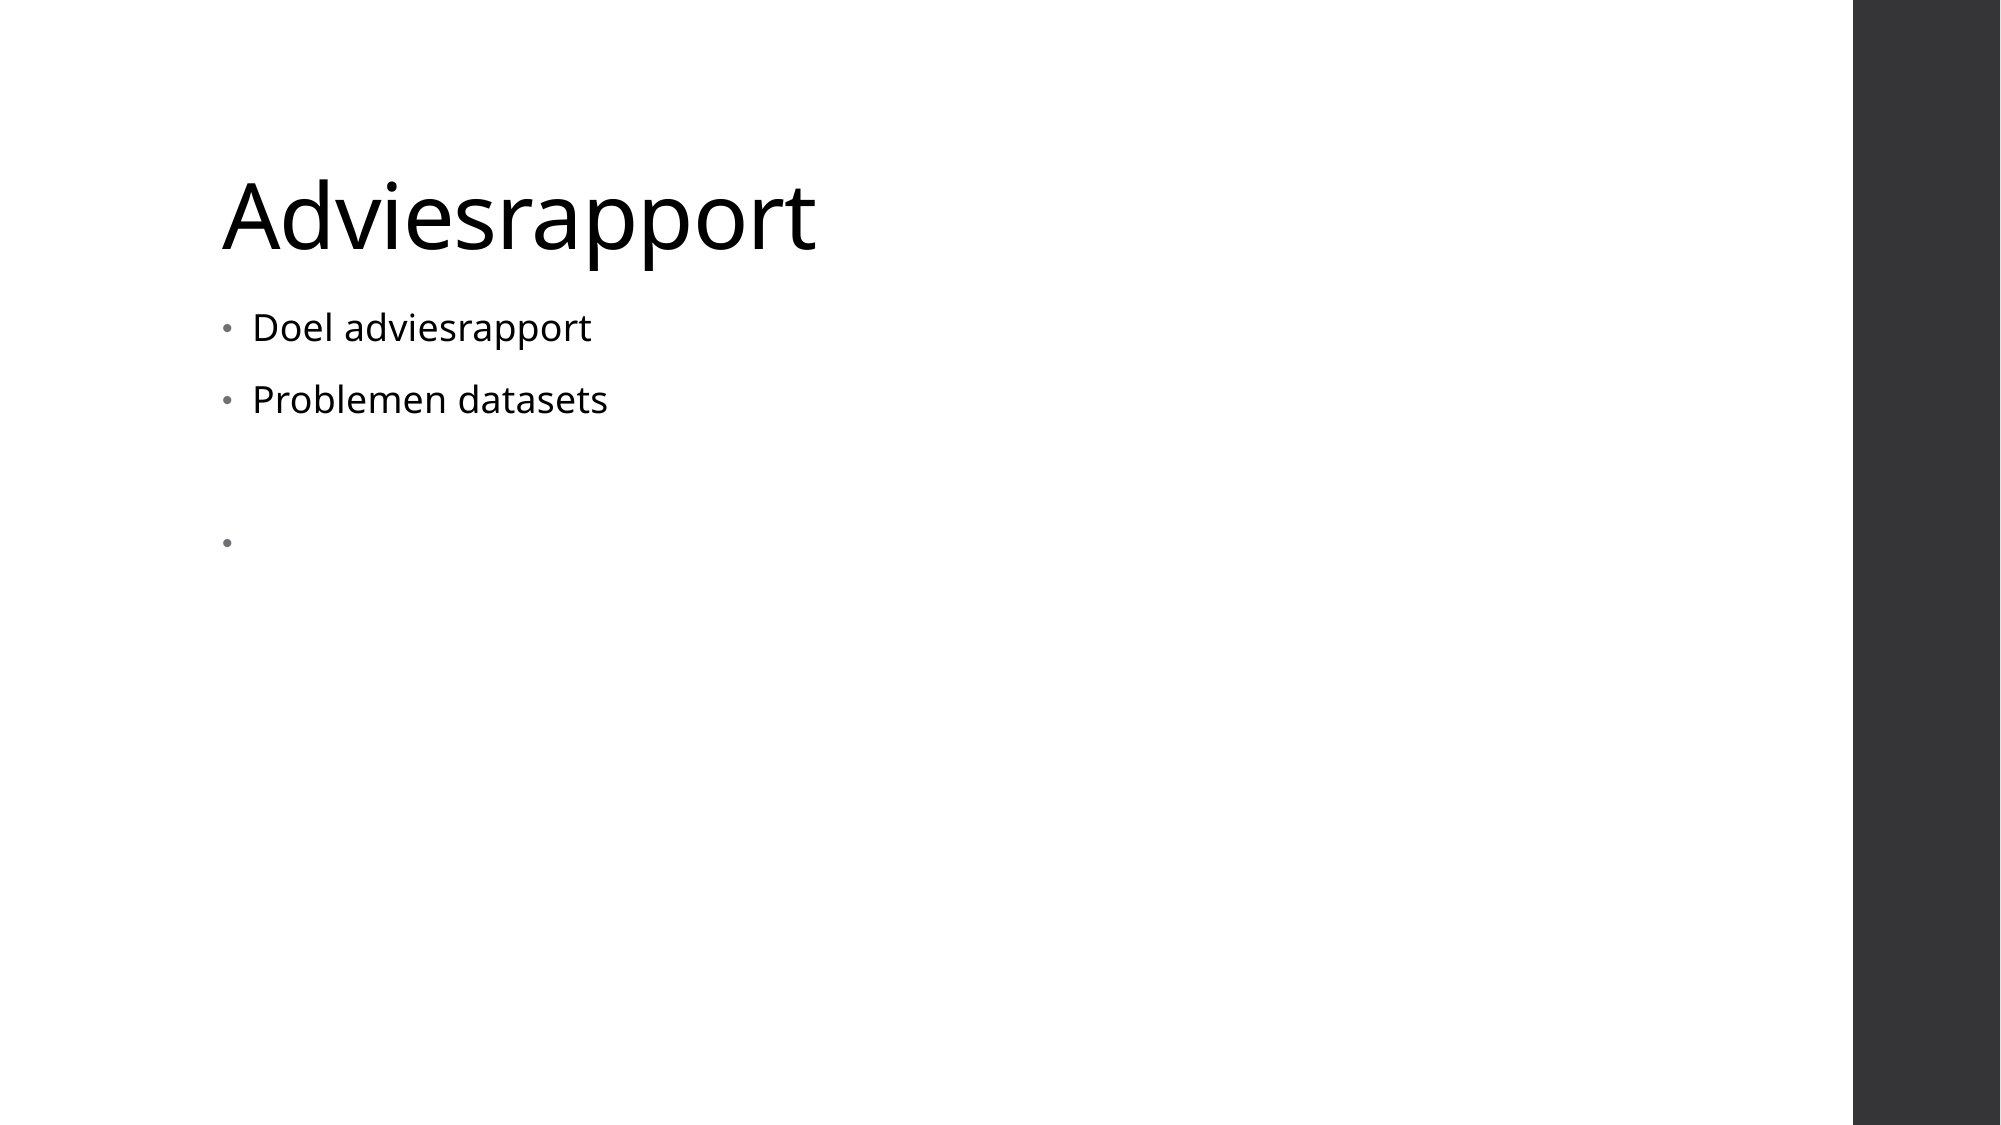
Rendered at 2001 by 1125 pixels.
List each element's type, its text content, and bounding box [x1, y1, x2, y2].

list Doel adviesrapport Problemen datasets [206, 299, 1617, 1014]
title Adviesrapport [206, 60, 1797, 278]
